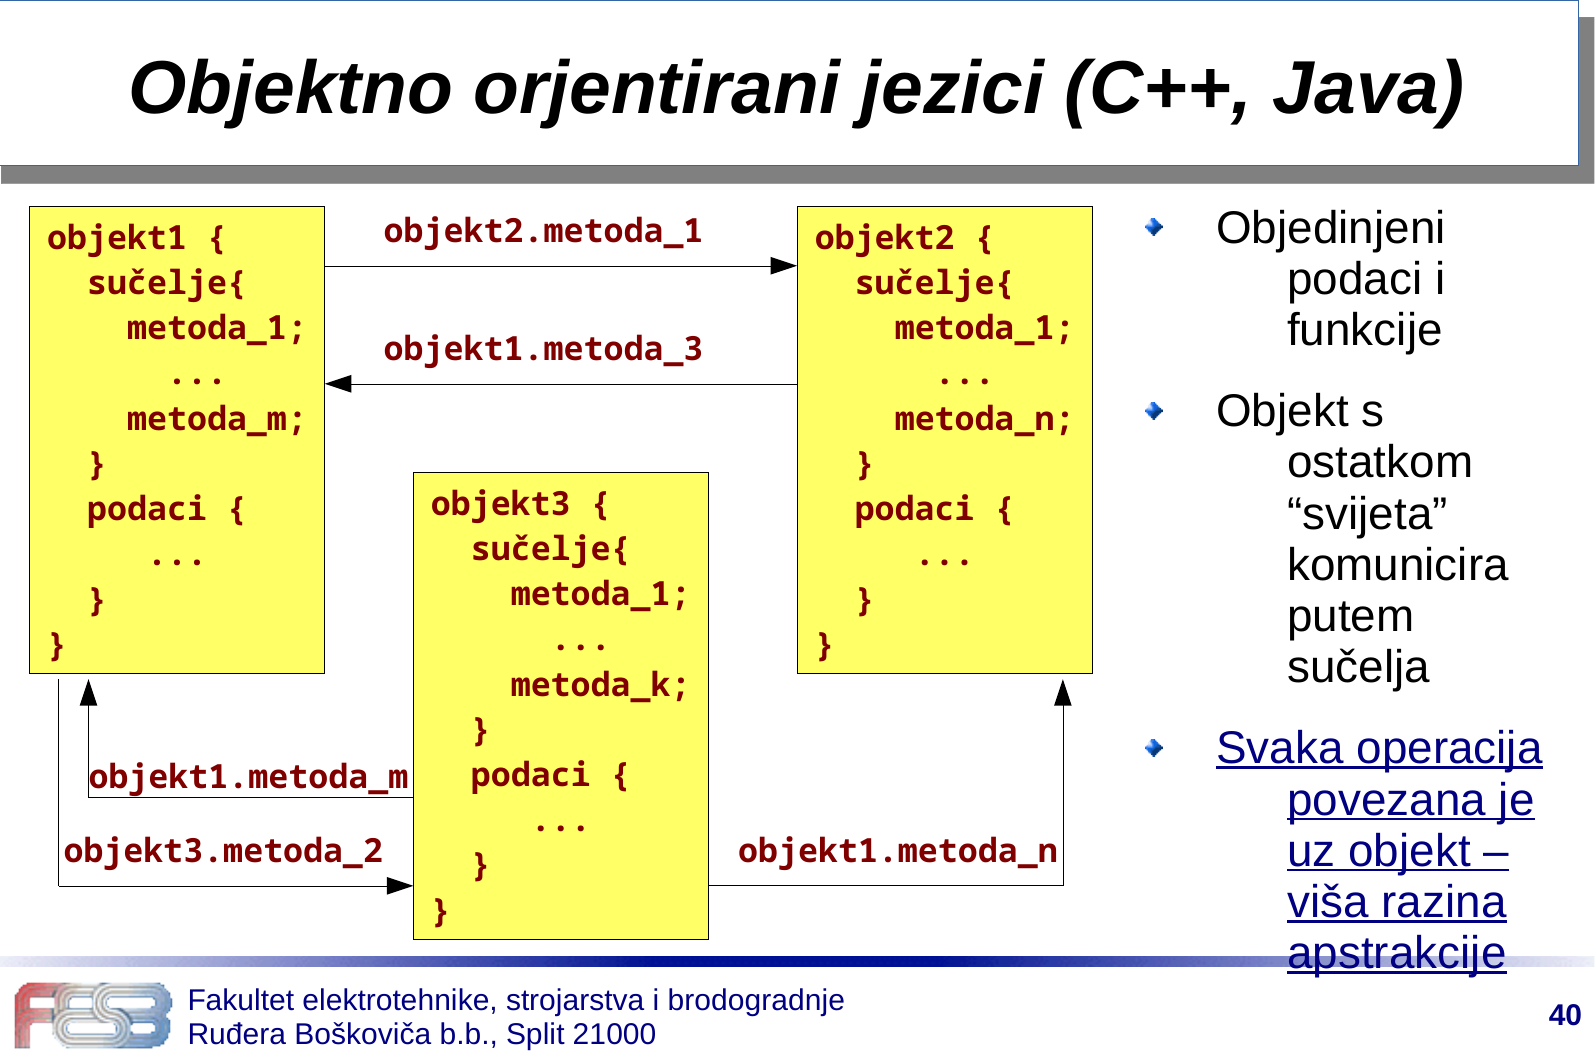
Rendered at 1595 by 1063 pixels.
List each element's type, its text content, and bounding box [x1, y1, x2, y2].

text_box objekt3 { sučelje{ metoda_1; ... metoda_k; } podaci { ... } } [413, 472, 709, 940]
text_box objekt2.metoda_1 [383, 206, 704, 251]
picture [1421, 957, 1431, 967]
picture [1369, 956, 1376, 967]
list Objedinjeni podaci i funkcije Objekt s ostatkom “svijeta” komunicira putem sučelja Svaka operacija povezana je uz objekt – viša razina apstrakcije [1121, 201, 1566, 944]
text_box objekt1.metoda_n [738, 826, 1059, 871]
text_box objekt3.metoda_2 [63, 826, 384, 871]
picture [1443, 956, 1463, 967]
text_box objekt1.metoda_3 [383, 324, 704, 369]
picture [0, 956, 1291, 967]
picture [1477, 956, 1487, 967]
picture [1309, 956, 1315, 967]
text_box objekt1 { sučelje{ metoda_1; ... metoda_m; } podaci { ... } } [29, 206, 325, 674]
text_box objekt1.metoda_m [89, 753, 409, 797]
picture [1487, 956, 1595, 967]
picture [1319, 956, 1331, 965]
title Objektno orjentirani jezici (C++, Java) [0, 0, 1595, 175]
picture [1380, 956, 1393, 967]
picture [1428, 956, 1443, 967]
picture [1293, 956, 1305, 965]
text_box objekt2 { sučelje{ metoda_1; ... metoda_n; } podaci { ... } } [797, 206, 1093, 674]
picture [1357, 956, 1365, 967]
picture [1411, 956, 1417, 967]
picture [1467, 956, 1473, 967]
picture [9, 975, 177, 1059]
picture [1332, 956, 1355, 967]
picture [1395, 956, 1407, 965]
